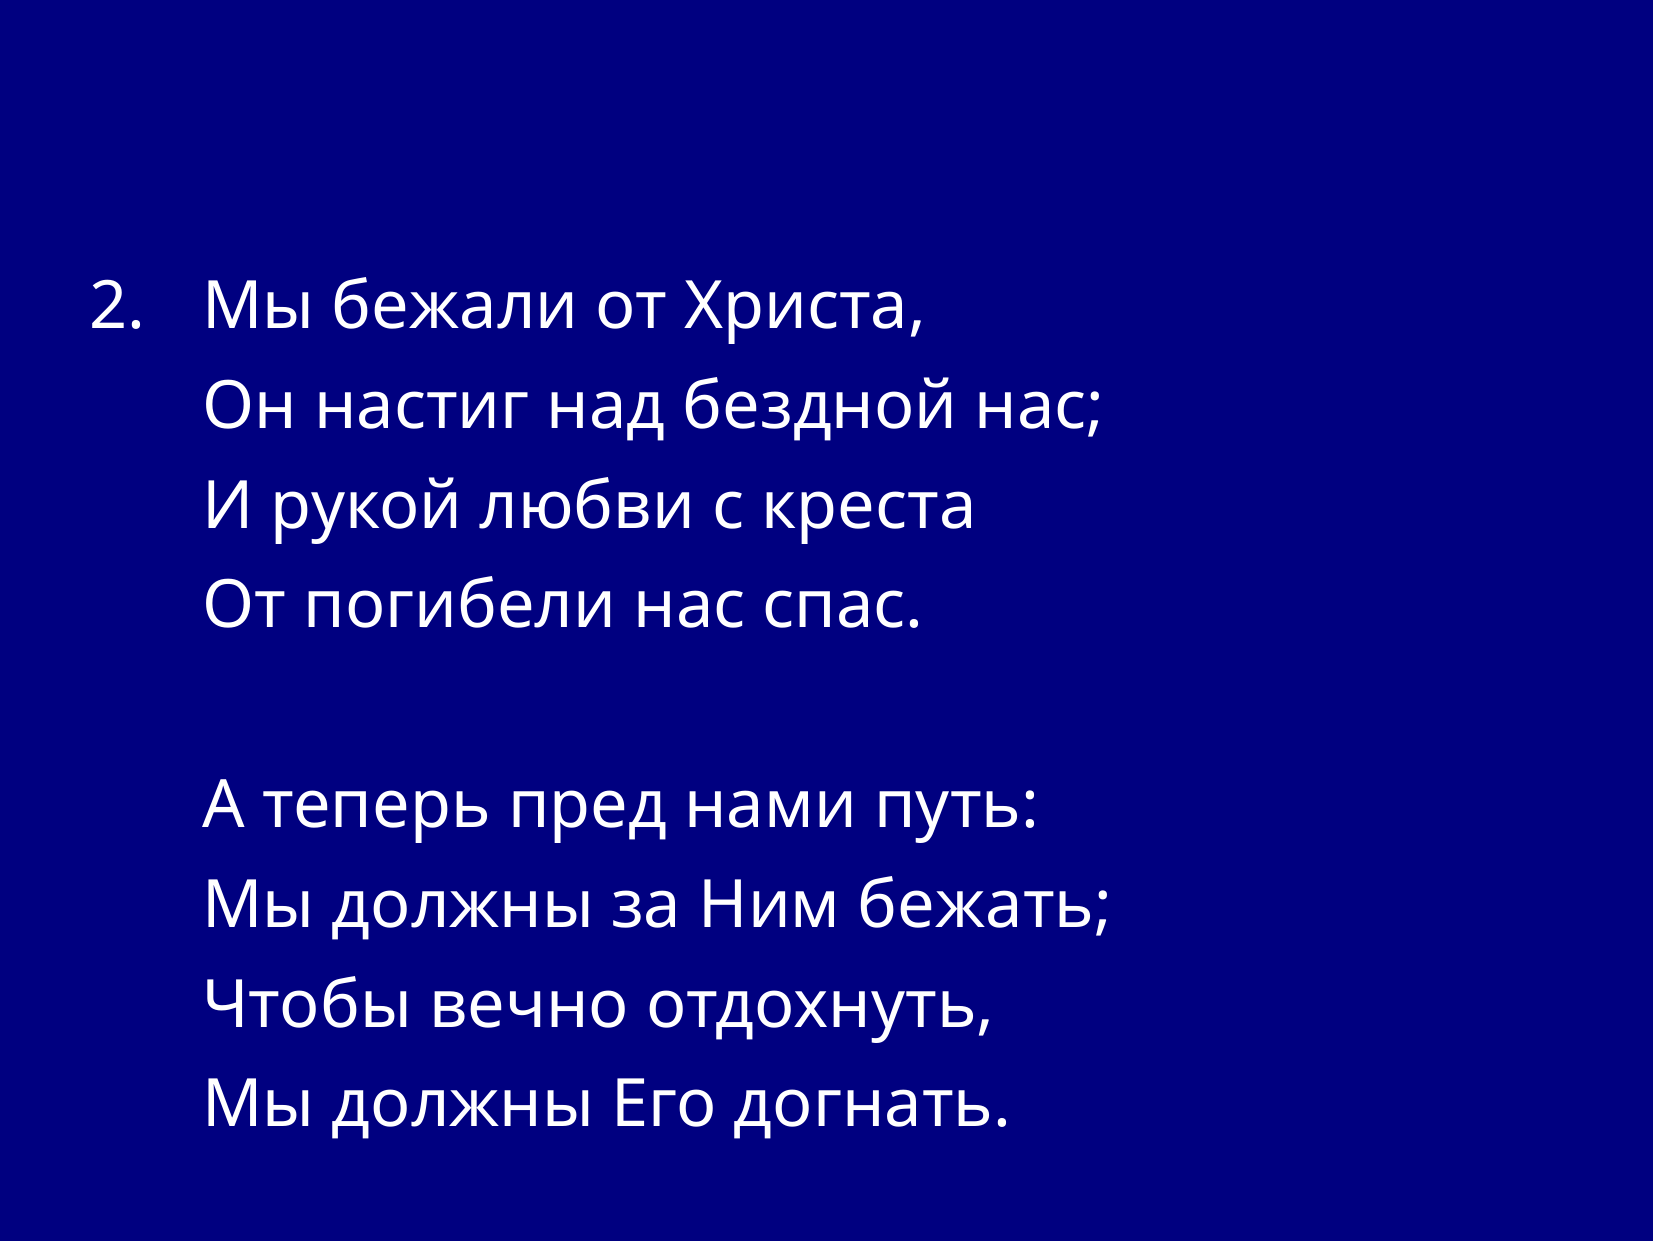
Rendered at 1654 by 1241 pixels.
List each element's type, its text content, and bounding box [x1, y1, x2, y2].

text_box 2. Мы бежали от Христа, Он настиг над бездной нас; И рукой любви с креста От погибели нас спас. А теперь пред нами путь: Мы должны за Ним бежать; Чтобы вечно отдохнуть, Мы должны Его догнать. [75, 150, 1576, 1163]
